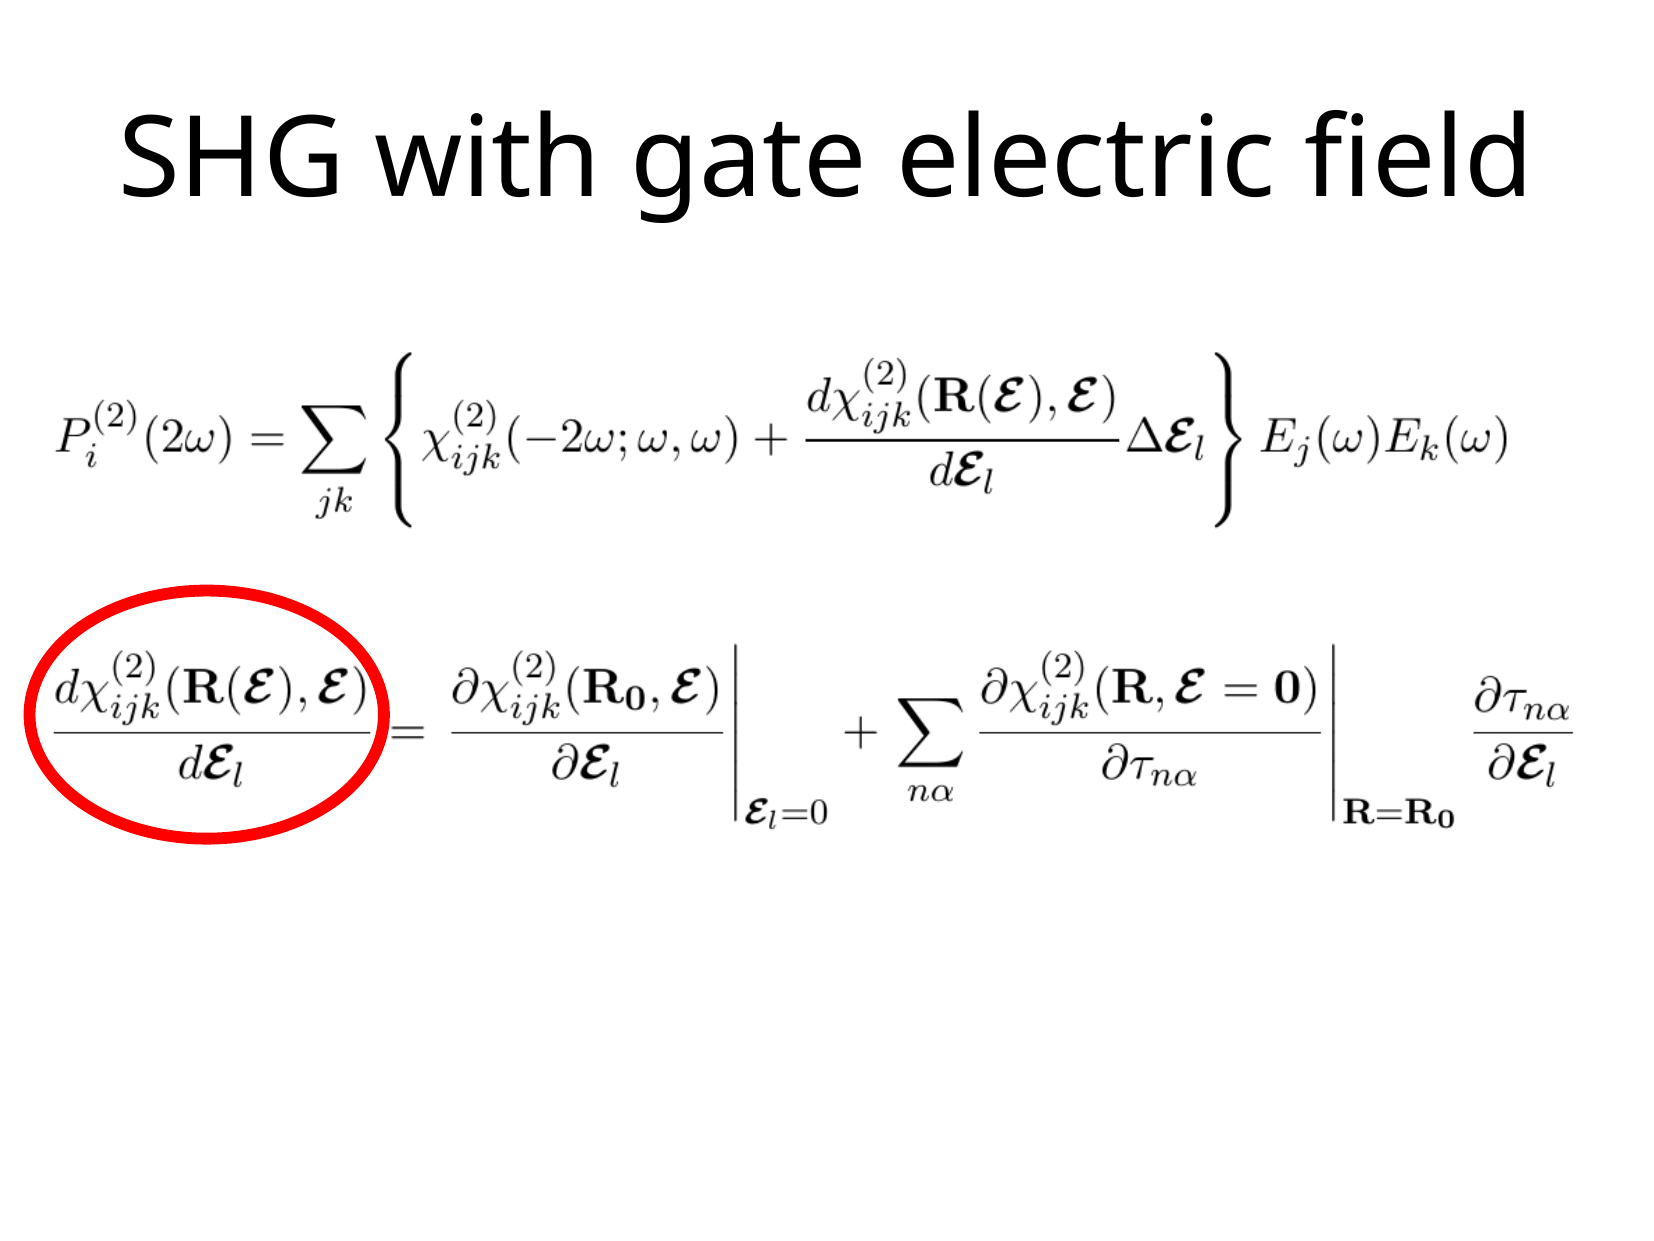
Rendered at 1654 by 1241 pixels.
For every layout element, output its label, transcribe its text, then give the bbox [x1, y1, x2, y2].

picture [47, 780, 149, 839]
picture [265, 641, 1583, 839]
title SHG with gate electric field [82, 49, 1571, 257]
picture [23, 340, 1533, 544]
picture [47, 641, 54, 649]
picture [47, 641, 377, 832]
